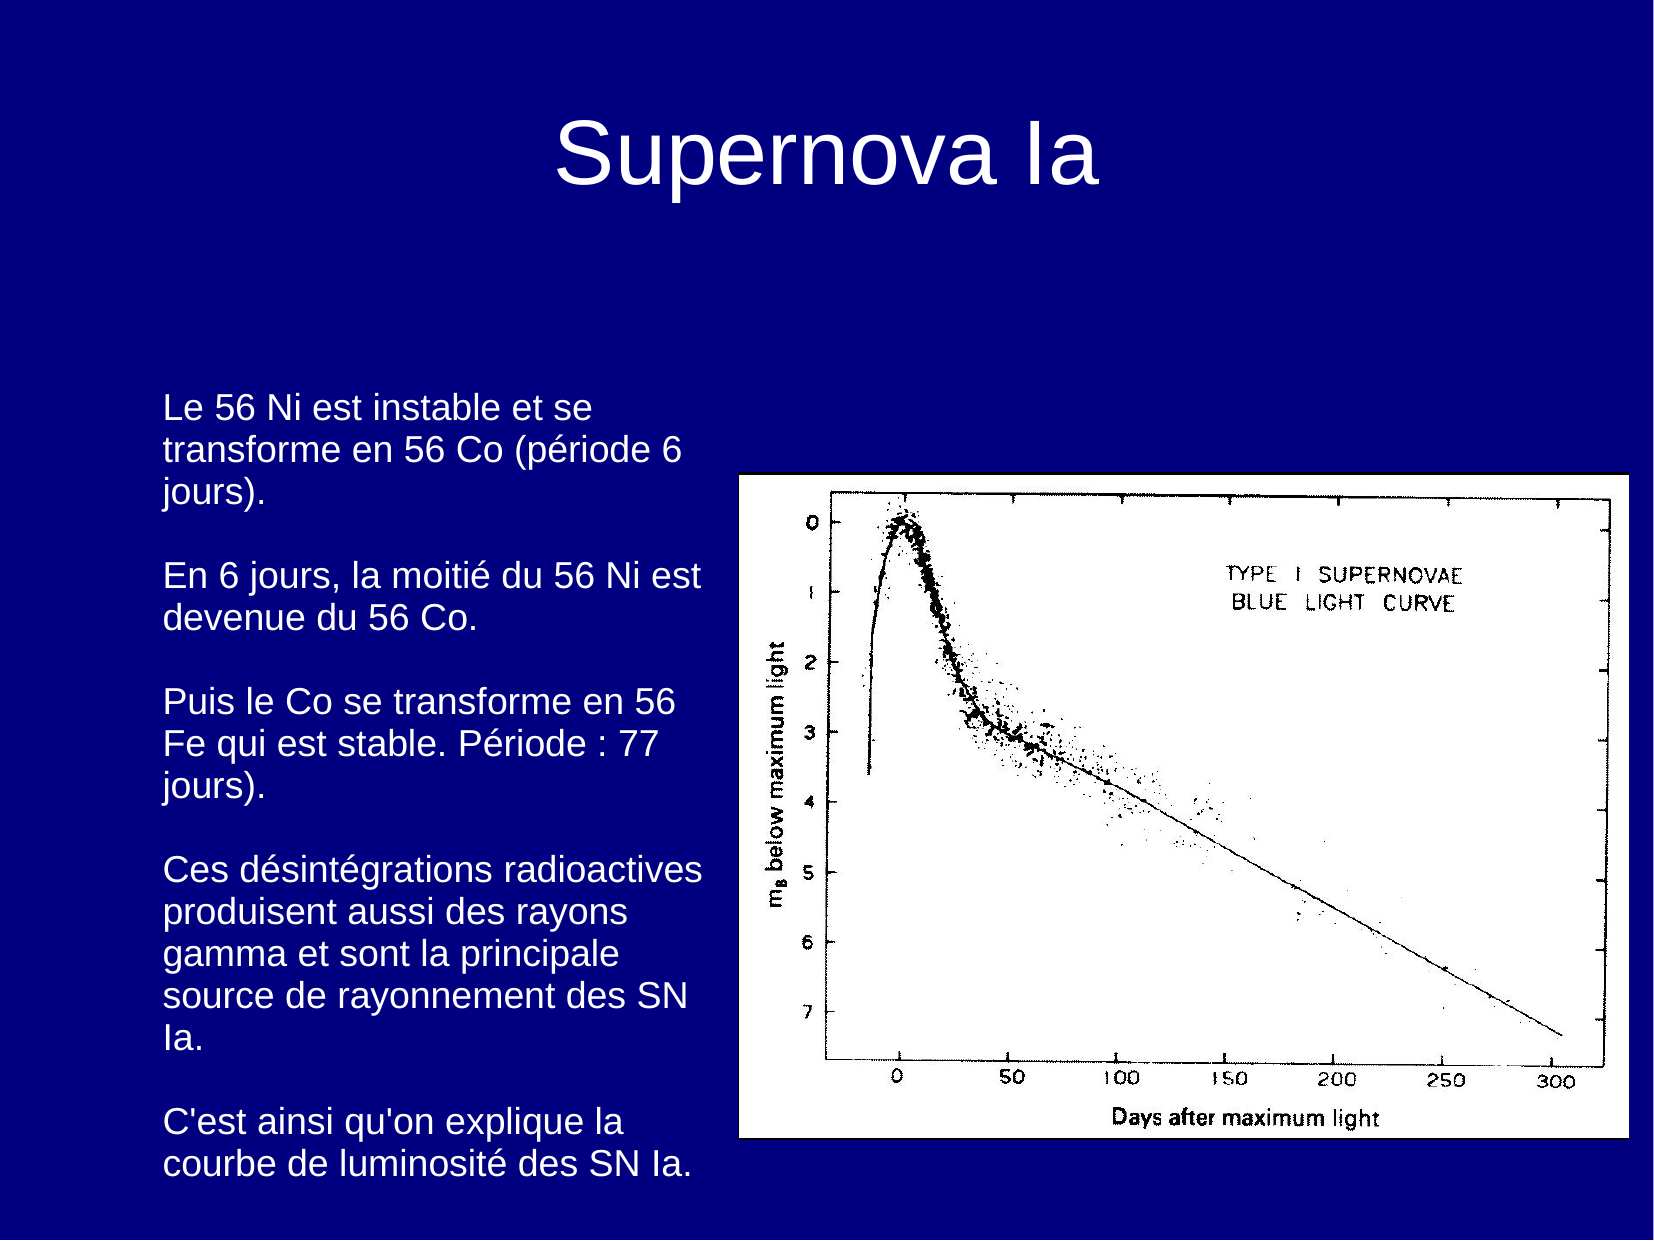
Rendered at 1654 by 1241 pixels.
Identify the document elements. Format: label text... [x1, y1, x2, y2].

picture [738, 472, 1629, 1140]
text_box Le 56 Ni est instable et se transforme en 56 Co (période 6 jours). En 6 jours, la moitié du 56 Ni est devenue du 56 Co. Puis le Co se transforme en 56 Fe qui est stable. Période : 77 jours). Ces désintégrations radioactives produisent aussi des rayons gamma et sont la principale source de rayonnement des SN Ia. C'est ainsi qu'on explique la courbe de luminosité des SN Ia. [147, 295, 739, 1241]
title Supernova Ia [82, 49, 1571, 257]
